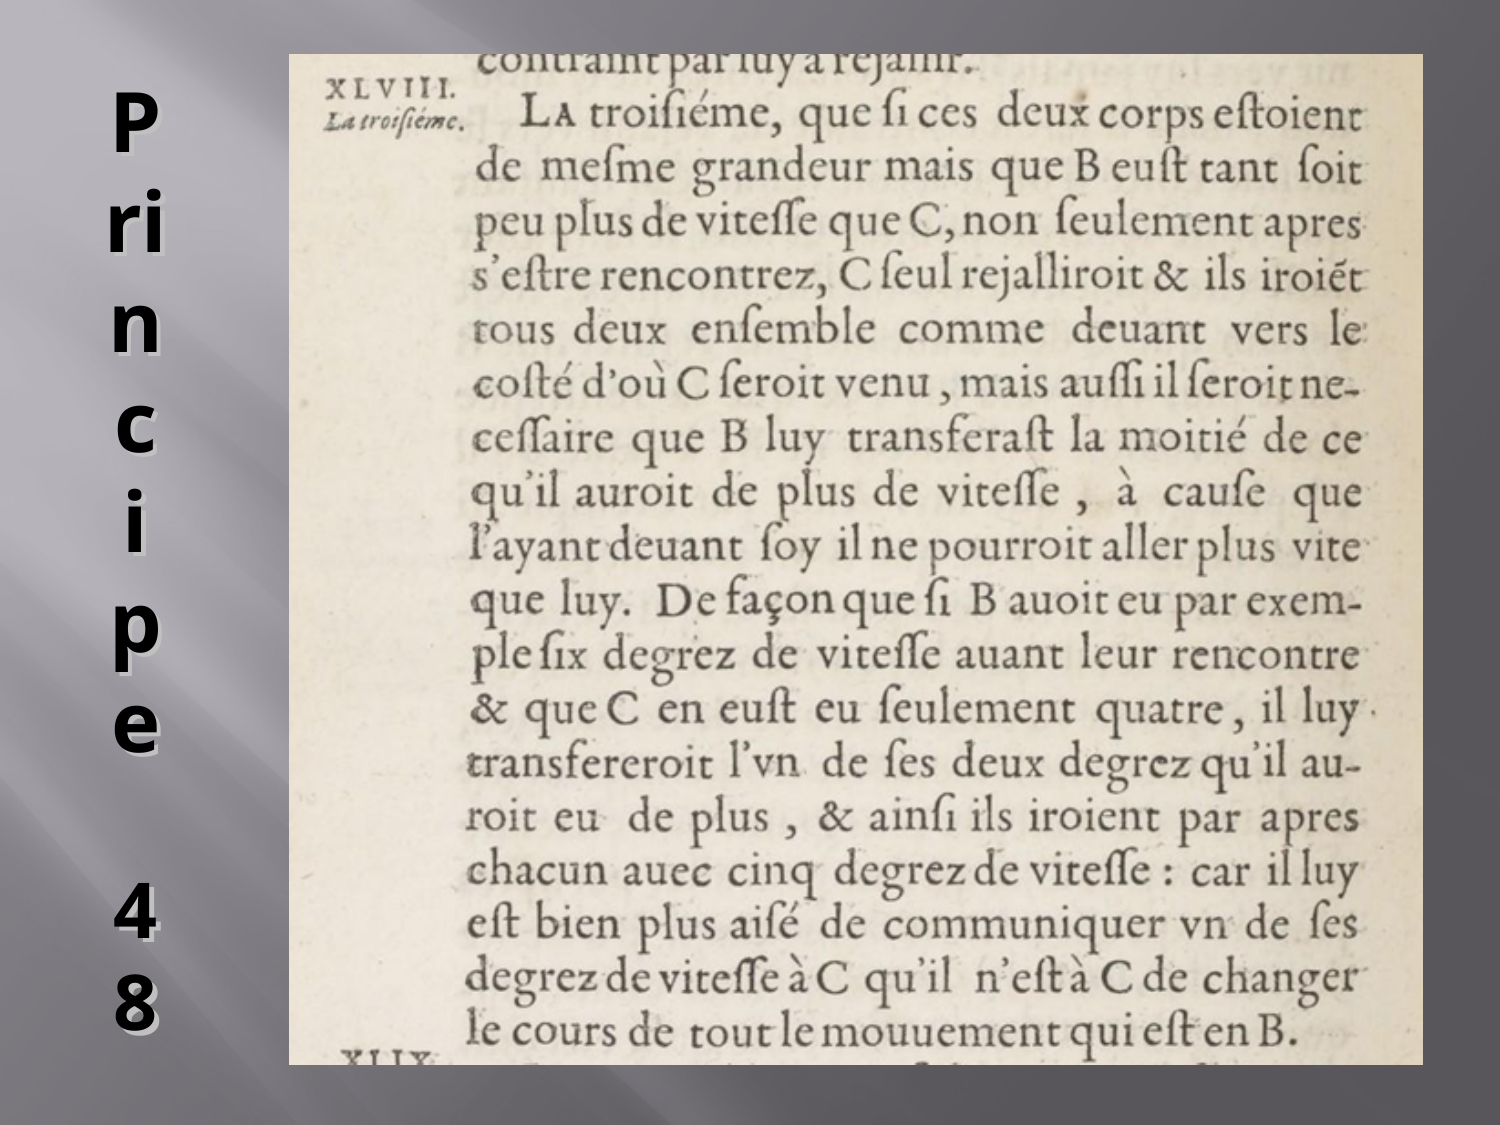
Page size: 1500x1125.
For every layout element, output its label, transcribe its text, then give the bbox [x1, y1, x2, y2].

picture [289, 54, 1423, 1065]
title Principe 48 [88, 0, 184, 1125]
